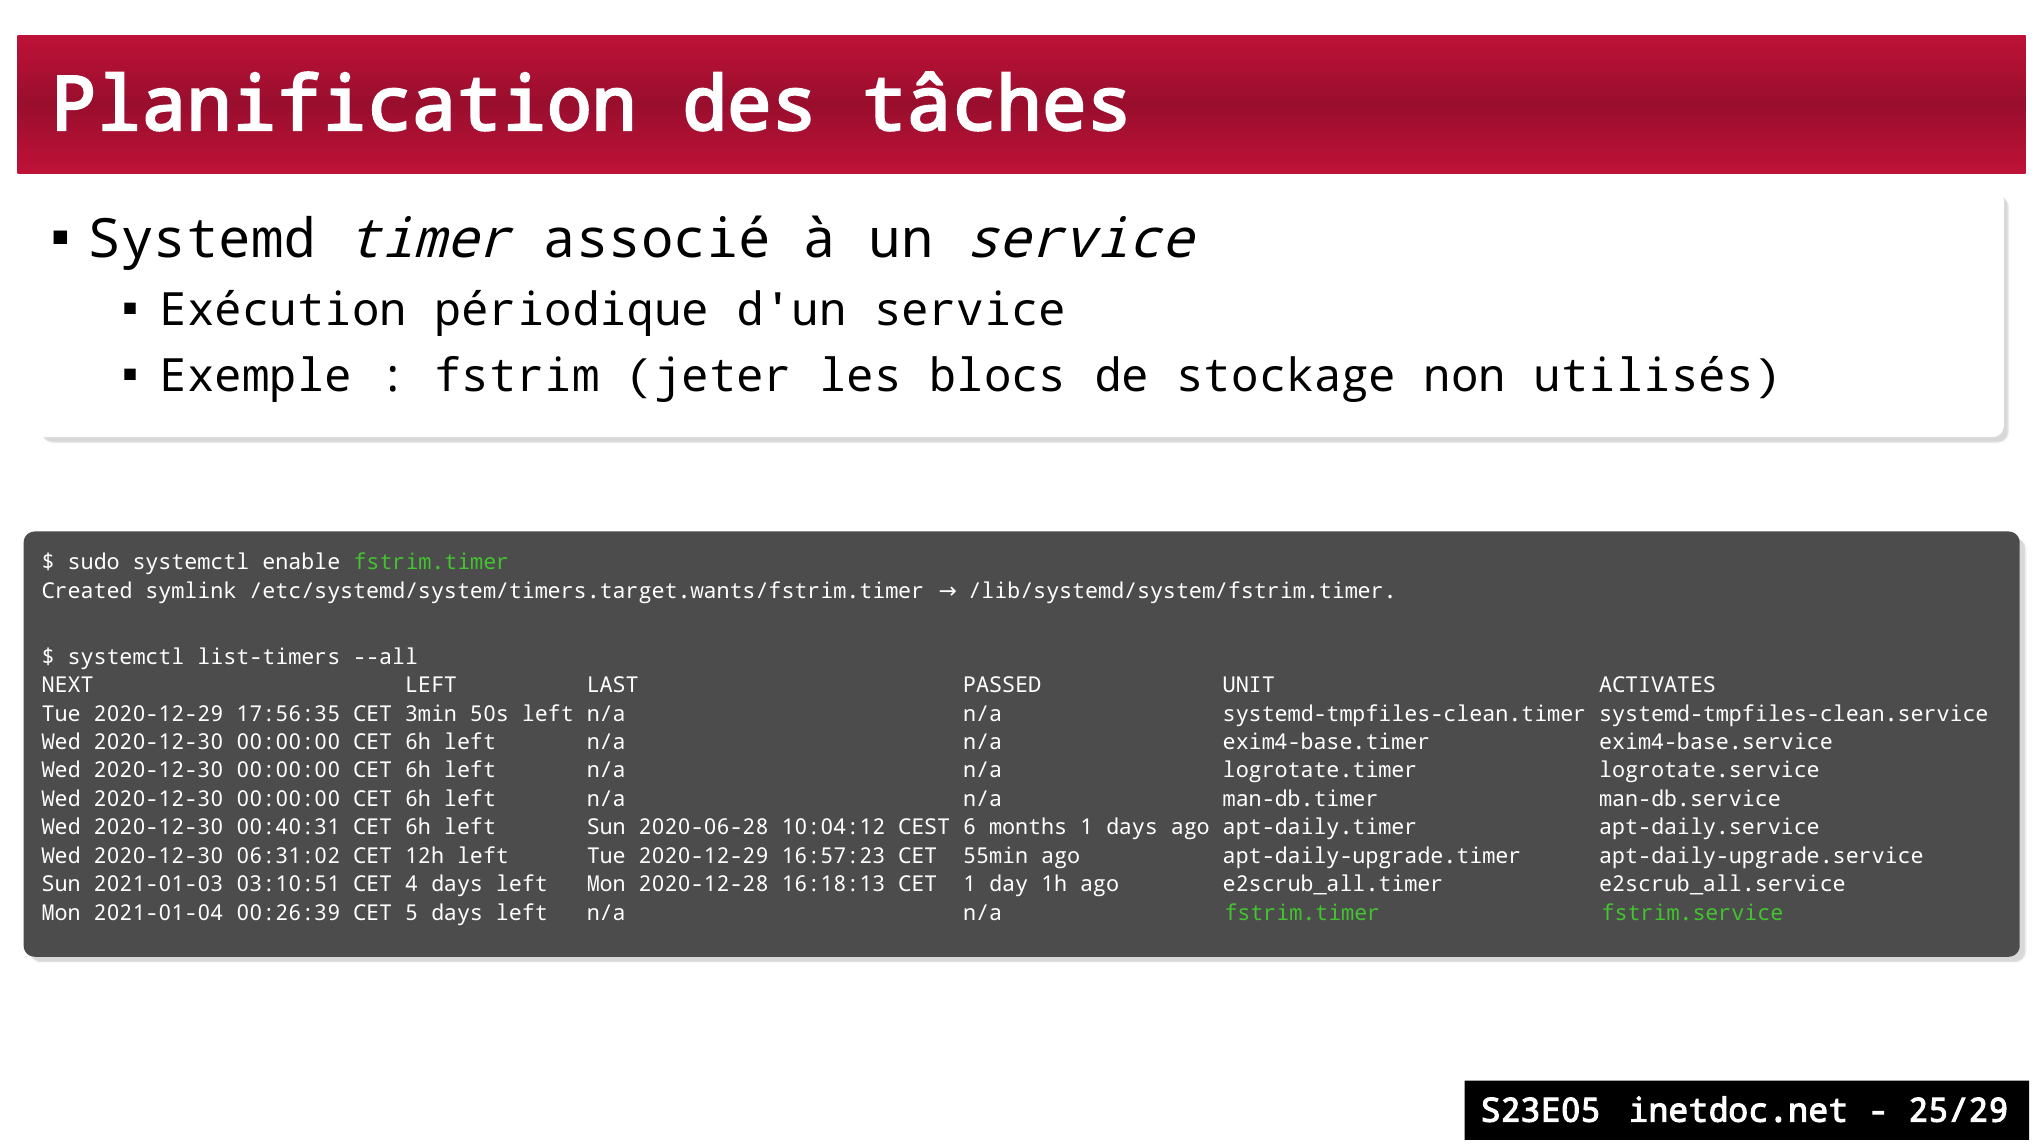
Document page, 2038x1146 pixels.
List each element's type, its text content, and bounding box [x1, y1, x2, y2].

text_box $ sudo systemctl enable fstrim.timer Created symlink /etc/systemd/system/timers.target.wants/fstrim.timer → /lib/systemd/system/fstrim.timer. $ systemctl list-timers --all NEXT LEFT LAST PASSED UNIT ACTIVATES Tue 2020-12-29 17:56:35 CET 3min 50s left n/a n/a systemd-tmpfiles-clean.timer systemd-tmpfiles-clean.service Wed 2020-12-30 00:00:00 CET 6h left n/a n/a exim4-base.timer exim4-base.service Wed 2020-12-30 00:00:00 CET 6h left n/a n/a logrotate.timer logrotate.service Wed 2020-12-30 00:00:00 CET 6h left n/a n/a man-db.timer man-db.service Wed 2020-12-30 00:40:31 CET 6h left Sun 2020-06-28 10:04:12 CEST 6 months 1 days ago apt-daily.timer apt-daily.service Wed 2020-12-30 06:31:02 CET 12h left Tue 2020-12-29 16:57:23 CET 55min ago apt-daily-upgrade.timer apt-daily-upgrade.service Sun 2021-01-03 03:10:51 CET 4 days left Mon 2020-12-28 16:18:13 CET 1 day 1h ago e2scrub_all.timer e2scrub_all.service Mon 2021-01-04 00:26:39 CET 5 days left n/a n/a fstrim.timer fstrim.service [23, 531, 2020, 957]
text_box Planification des tâches [17, 35, 2026, 174]
text_box Systemd timer associé à un service Exécution périodique d'un service Exemple : fstrim (jeter les blocs de stockage non utilisés) [35, 188, 2004, 438]
text_box S23E05 inetdoc.net - <numéro>/29 [1464, 1080, 2030, 1140]
